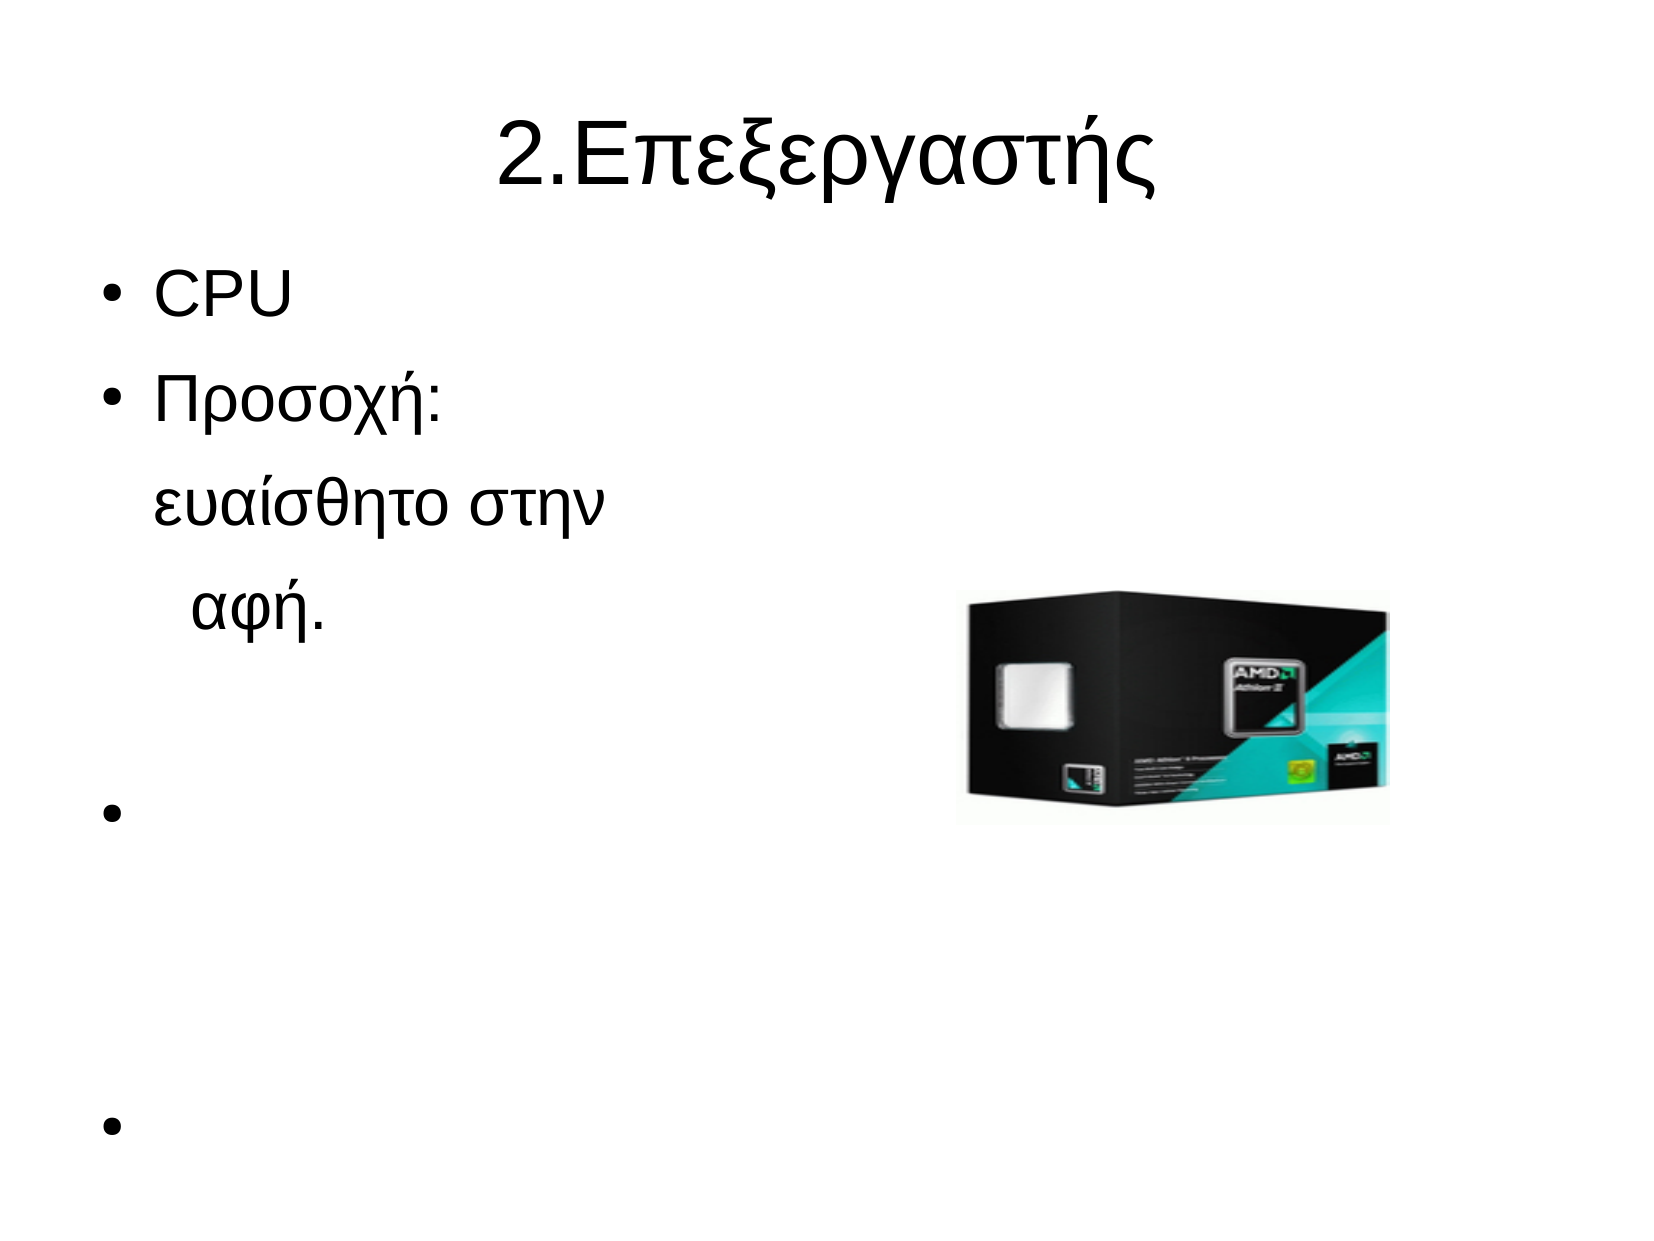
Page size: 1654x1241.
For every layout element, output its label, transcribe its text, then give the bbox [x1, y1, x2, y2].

list CPU Προσοχή: ευαίσθητο στην αφή. [82, 256, 662, 976]
picture [956, 590, 1390, 825]
title 2.Επεξεργαστής [82, 49, 1571, 257]
